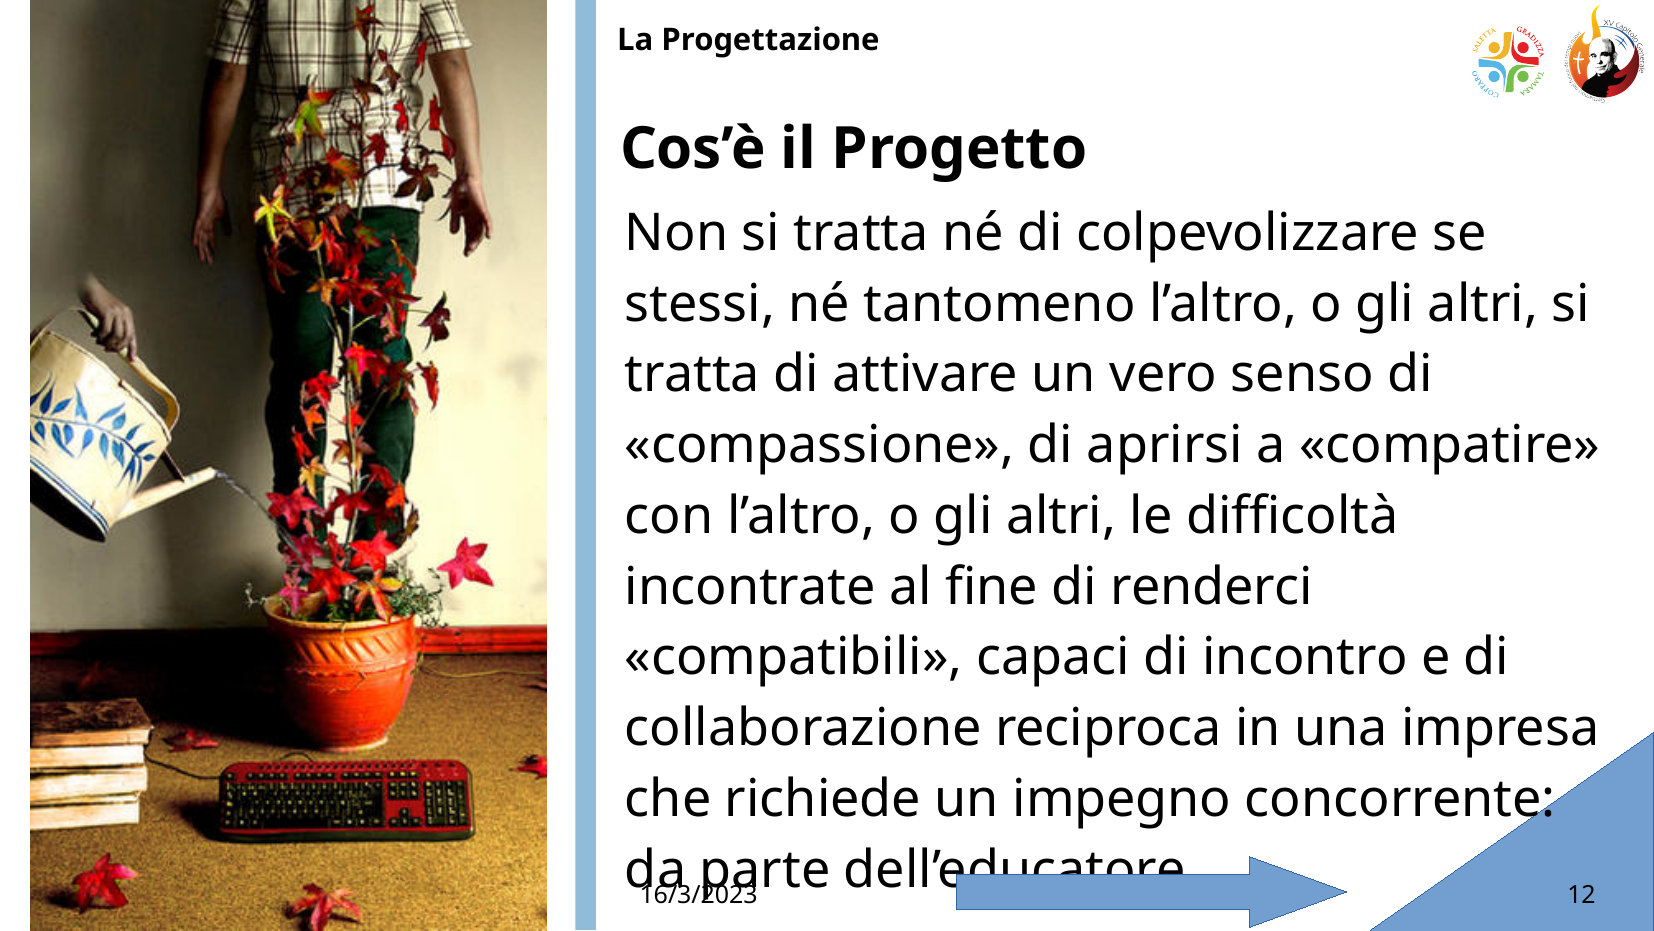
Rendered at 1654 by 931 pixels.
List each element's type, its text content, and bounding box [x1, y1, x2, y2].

text_box La Progettazione [602, 9, 1335, 63]
picture [30, 0, 547, 931]
picture [1563, 4, 1646, 103]
title Cos’è il Progetto [620, 106, 1617, 178]
text_box [956, 856, 1347, 928]
subtitle Non si tratta né di colpevolizzare se stessi, né tantomeno l’altro, o gli altri, si tratta di attivare un vero senso di «compassione», di aprirsi a «compatire» con l’altro, o gli altri, le difficoltà incontrate al fine di renderci «compatibili», capaci di incontro e di collaborazione reciproca in una impresa che richiede un impegno concorrente: da parte dell’educatore [624, 194, 1602, 891]
